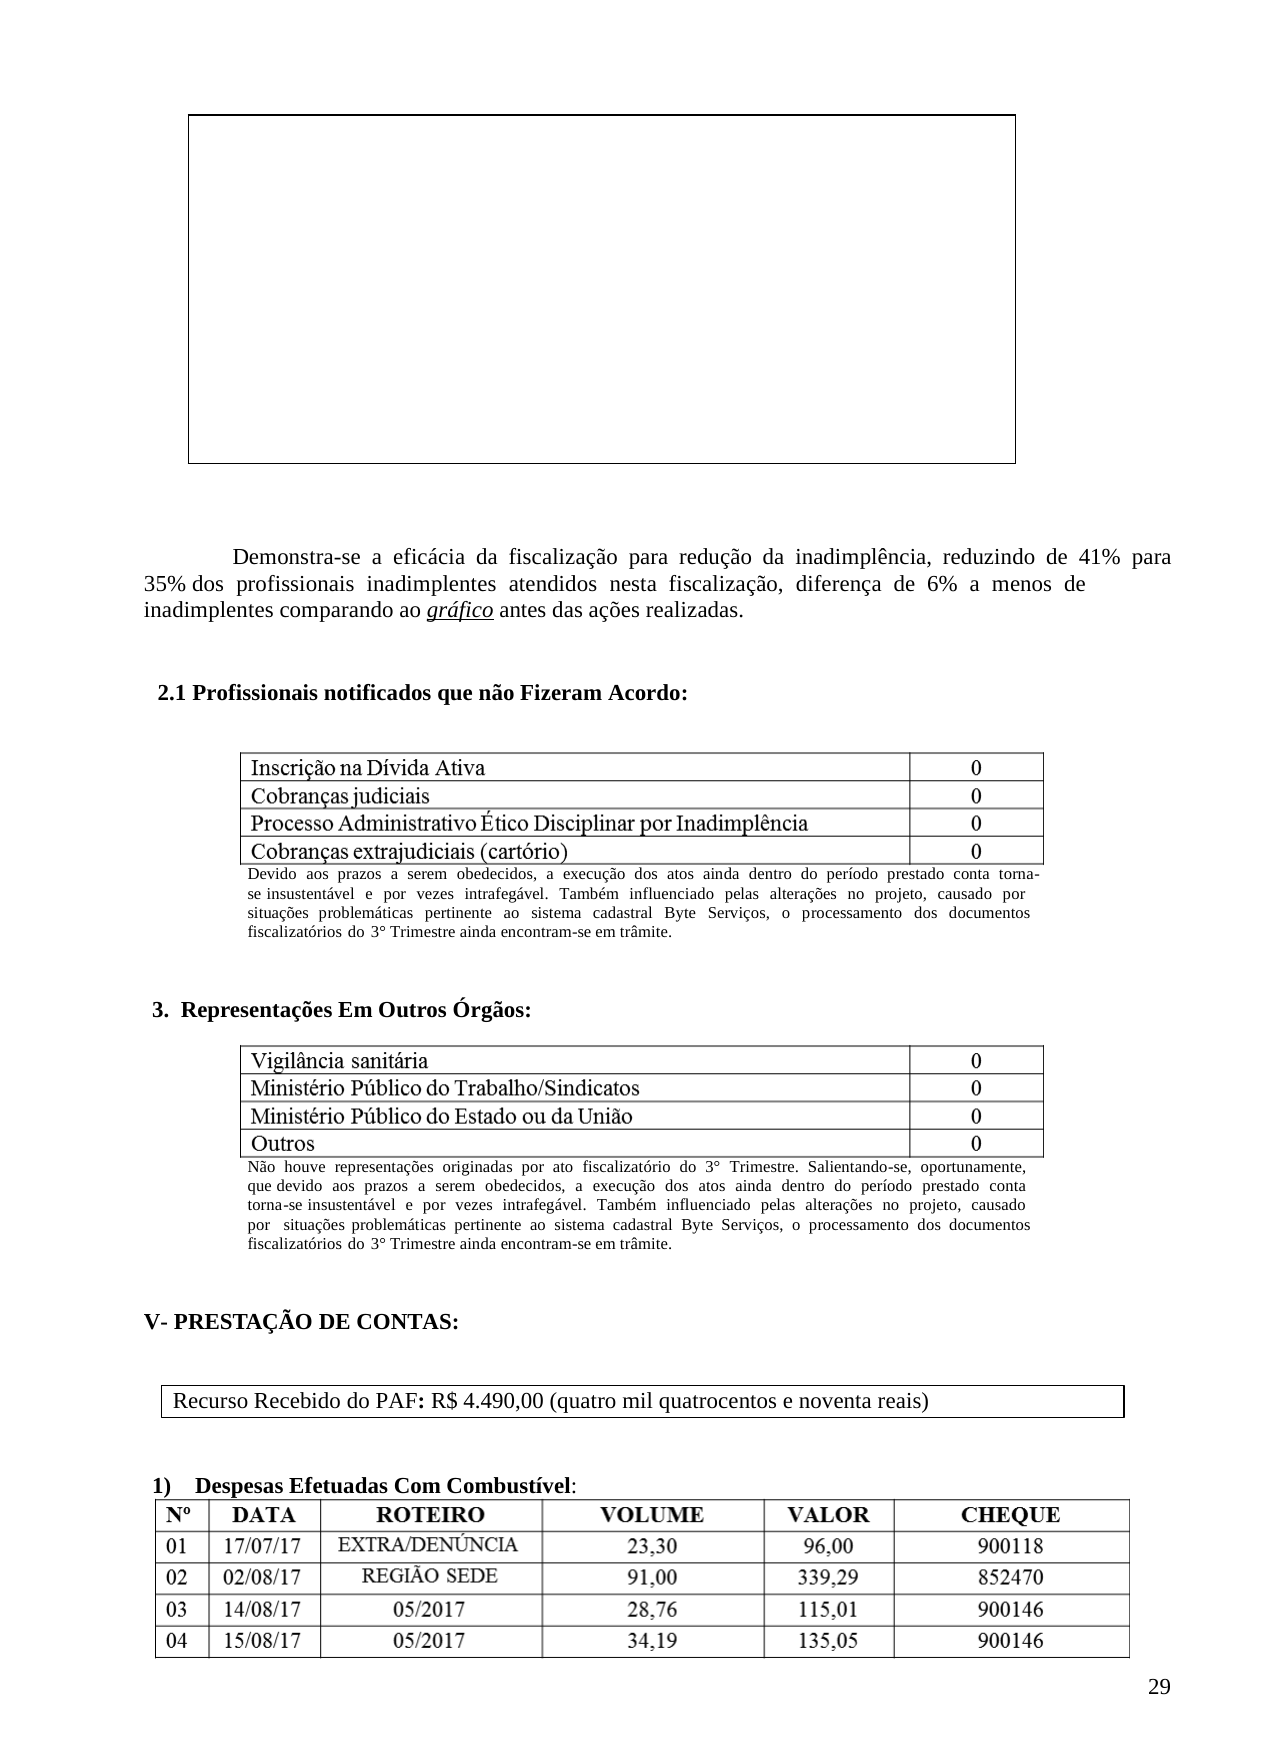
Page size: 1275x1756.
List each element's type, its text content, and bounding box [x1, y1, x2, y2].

picture [155, 1492, 1130, 1669]
text_box Recurso Recebido do PAF: R$ 4.490,00 (quatro mil quatrocentos e noventa reais) [161, 1385, 1124, 1418]
text_box V- PRESTAÇÃO DE CONTAS: [141, 1306, 464, 1334]
picture [240, 746, 1044, 879]
text_box 3. Representações Em Outros Órgãos: [149, 994, 534, 1022]
picture [240, 1039, 1044, 1173]
text_box Demonstra-se a eficácia da fiscalização para redução da inadimplência, reduzindo de 41% para 35% dos profissionais inadimplentes atendidos nesta fiscalização, diferença de 6% a menos de inadimplentes comparando ao gráfico antes das ações realizadas. 2.1 Profissionais notificados que não Fizeram Acordo: [141, 544, 1173, 703]
text_box 22 [1143, 1671, 1176, 1705]
text_box 1) Despesas Efetuadas Com Combustível: [149, 1470, 578, 1499]
text_box Devido aos prazos a serem obedecidos, a execução dos atos ainda dentro do período prestado conta torna-se insustentável e por vezes intrafegável. Também influenciado pelas alterações no projeto, causado por situações problemáticas pertinente ao sistema cadastral Byte Serviços, o processamento dos documentos fiscalizatórios do 3° Trimestre ainda encontram-se em trâmite. [245, 879, 1041, 944]
text_box Não houve representações originadas por ato fiscalizatório do 3° Trimestre. Salientando-se, oportunamente, que devido aos prazos a serem obedecidos, a execução dos atos ainda dentro do período prestado conta torna-se insustentável e por vezes intrafegável. Também influenciado pelas alterações no projeto, causado por situações problemáticas pertinente ao sistema cadastral Byte Serviços, o processamento dos documentos fiscalizatórios do 3° Trimestre ainda encontram-se em trâmite. [245, 1173, 1041, 1255]
